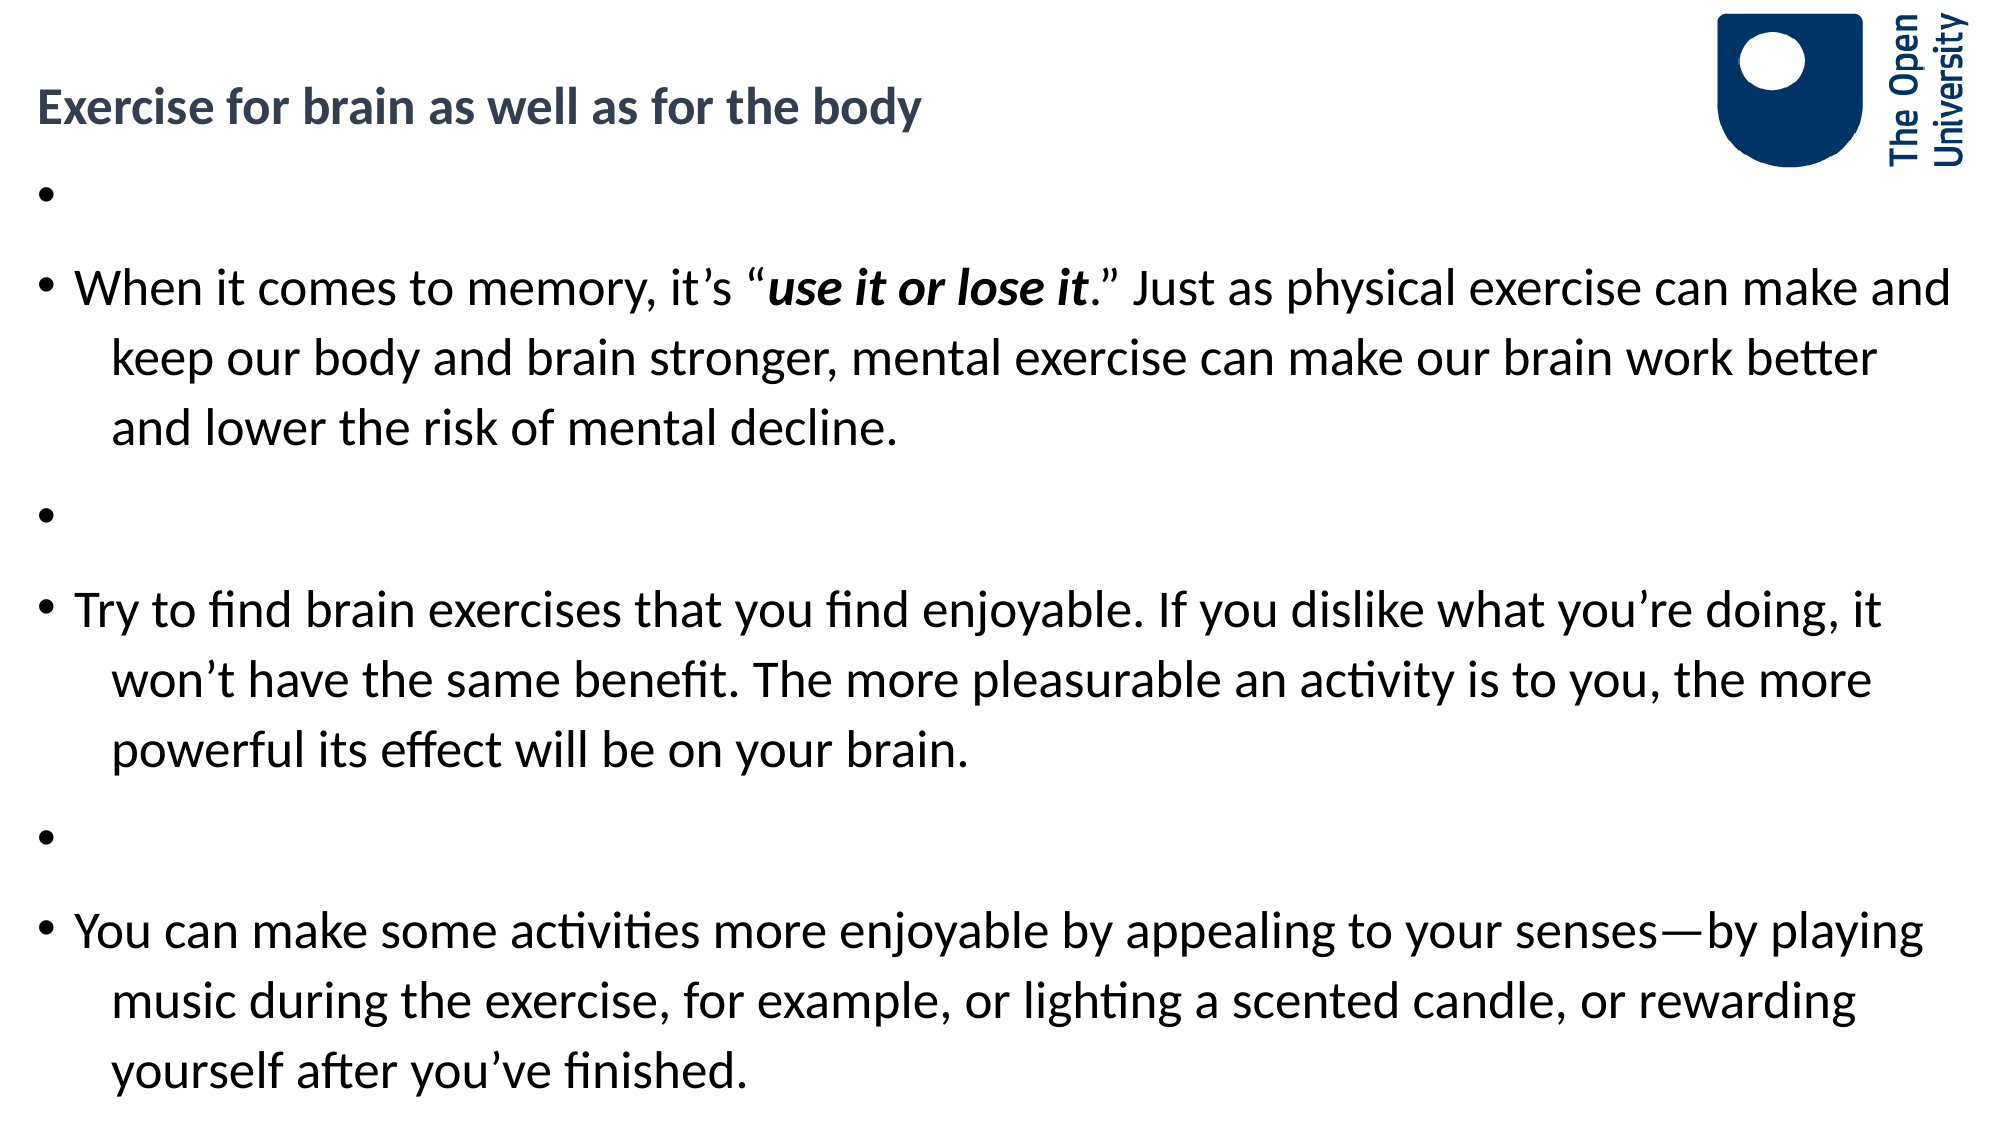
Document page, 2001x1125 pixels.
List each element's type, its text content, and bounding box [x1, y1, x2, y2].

list Exercise for brain as well as for the body When it comes to memory, it’s “use it or lose it.” Just as physical exercise can make and keep our body and brain stronger, mental exercise can make our brain work better and lower the risk of mental decline. Try to find brain exercises that you find enjoyable. If you dislike what you’re doing, it won’t have the same benefit. The more pleasurable an activity is to you, the more powerful its effect will be on your brain. You can make some activities more enjoyable by appealing to your senses—by playing music during the exercise, for example, or lighting a scented candle, or rewarding yourself after you’ve finished. [22, 57, 1971, 1115]
picture [1716, 10, 1971, 170]
